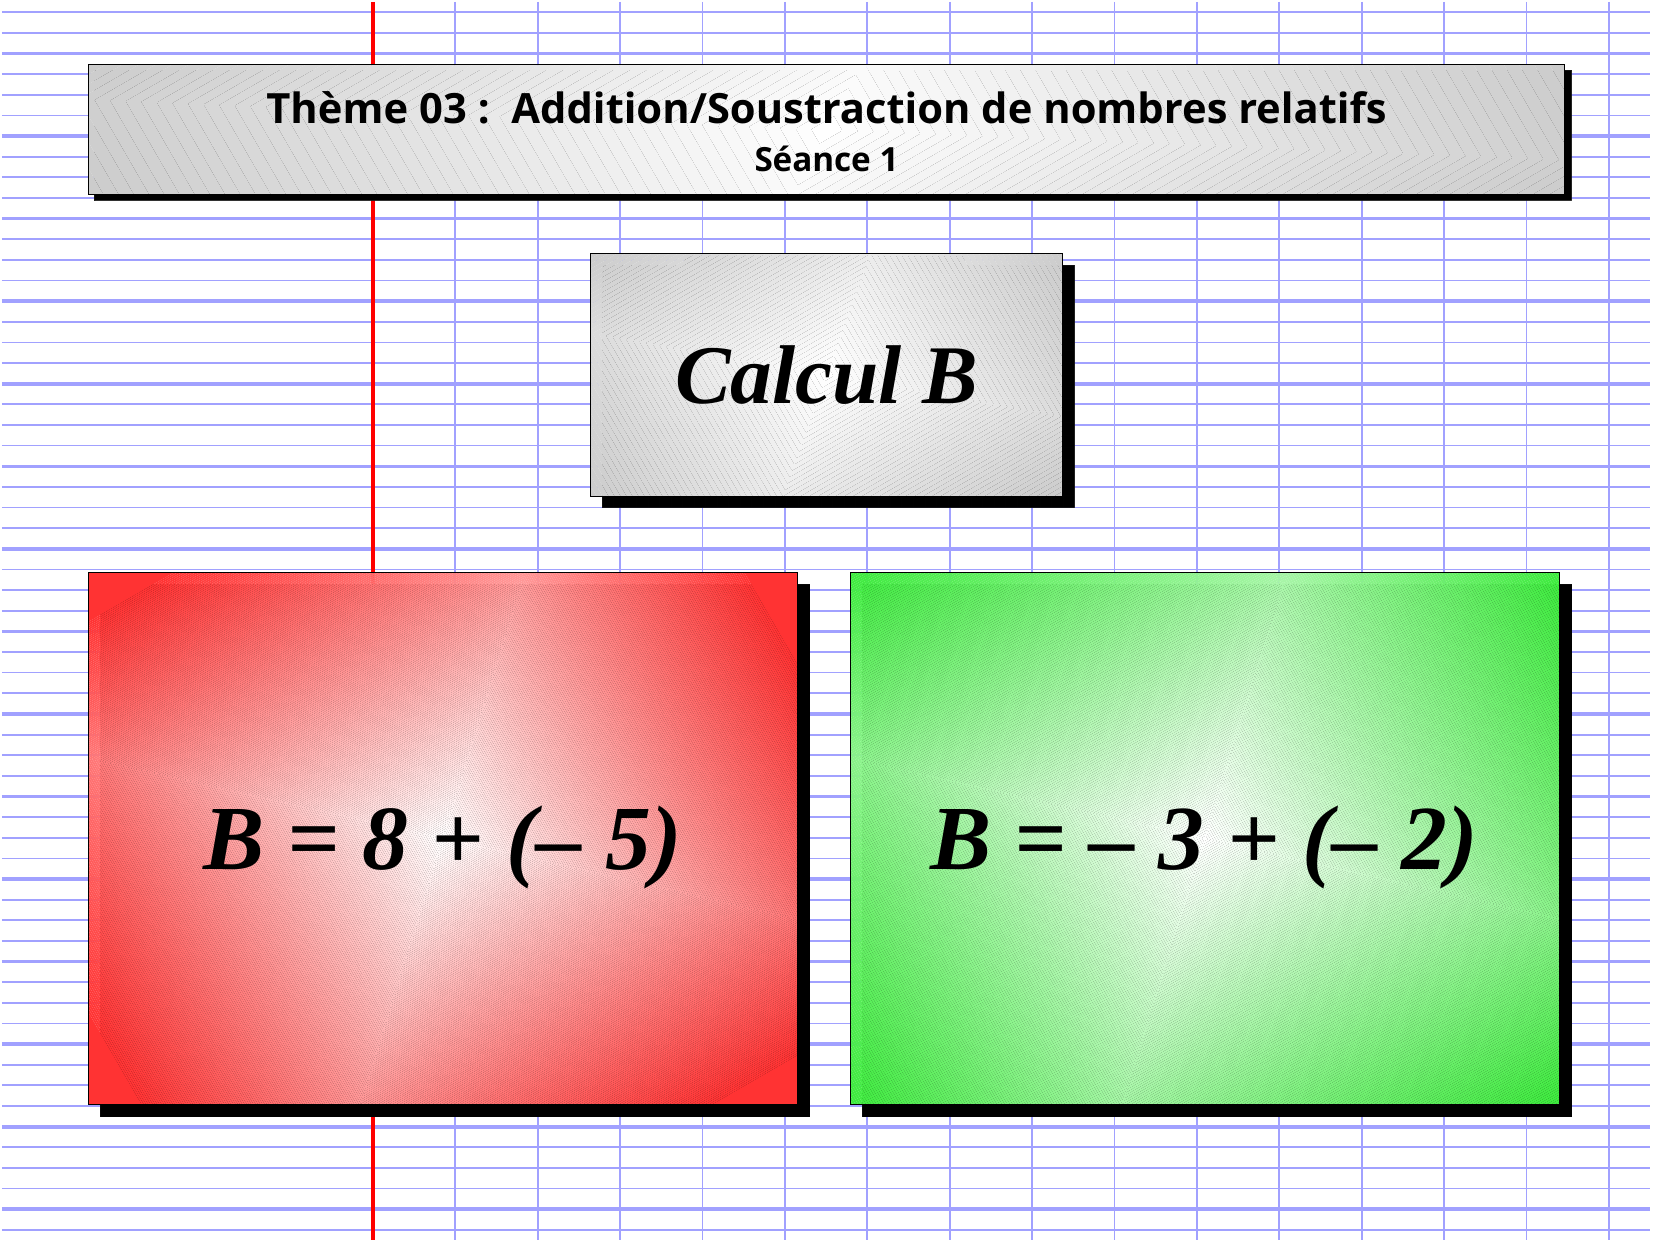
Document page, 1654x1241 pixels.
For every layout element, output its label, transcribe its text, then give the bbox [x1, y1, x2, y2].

text_box Thème 03 : Addition/Soustraction de nombres relatifs Séance 1 [88, 64, 1565, 195]
text_box B = – 3 + (– 2) [850, 572, 1560, 1105]
picture [0, 0, 1654, 1241]
text_box Calcul B [590, 253, 1063, 497]
text_box B = 8 + (– 5) [88, 572, 798, 1105]
